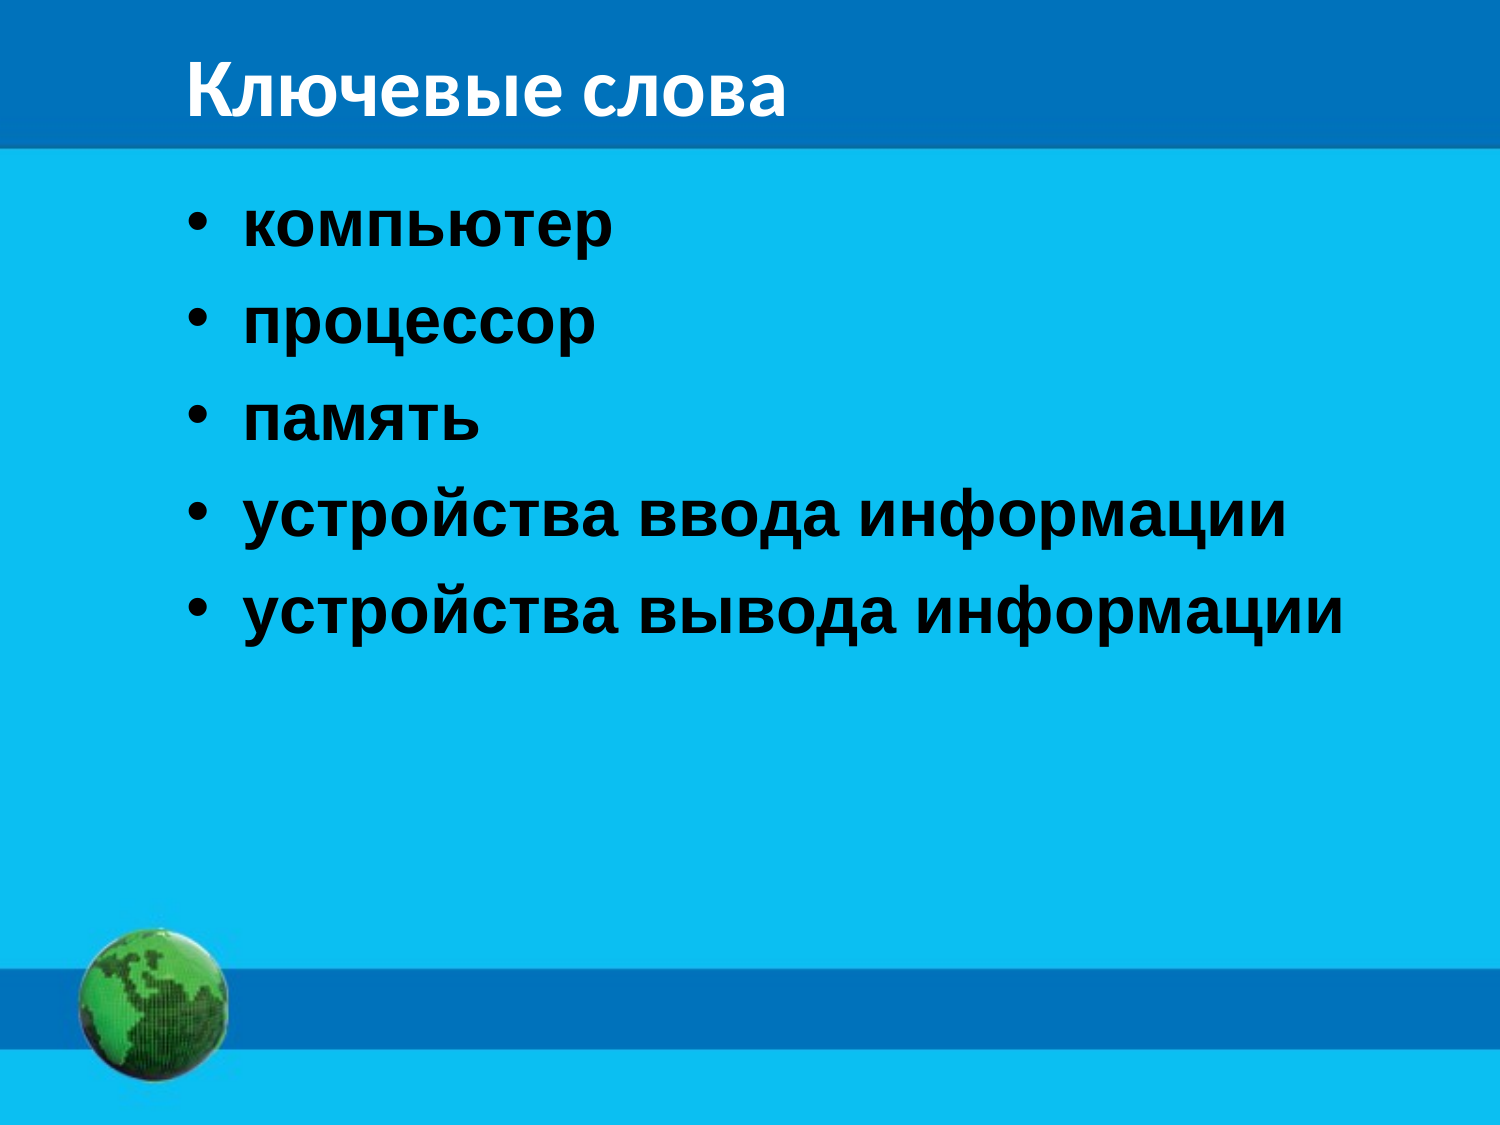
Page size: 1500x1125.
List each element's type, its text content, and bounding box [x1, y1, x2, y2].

text_box Ключевые слова [171, 30, 1426, 135]
picture [0, 924, 1500, 1084]
picture [0, 0, 1500, 146]
text_box компьютер процессор память устройства ввода информации устройства вывода информации [171, 172, 1426, 1005]
